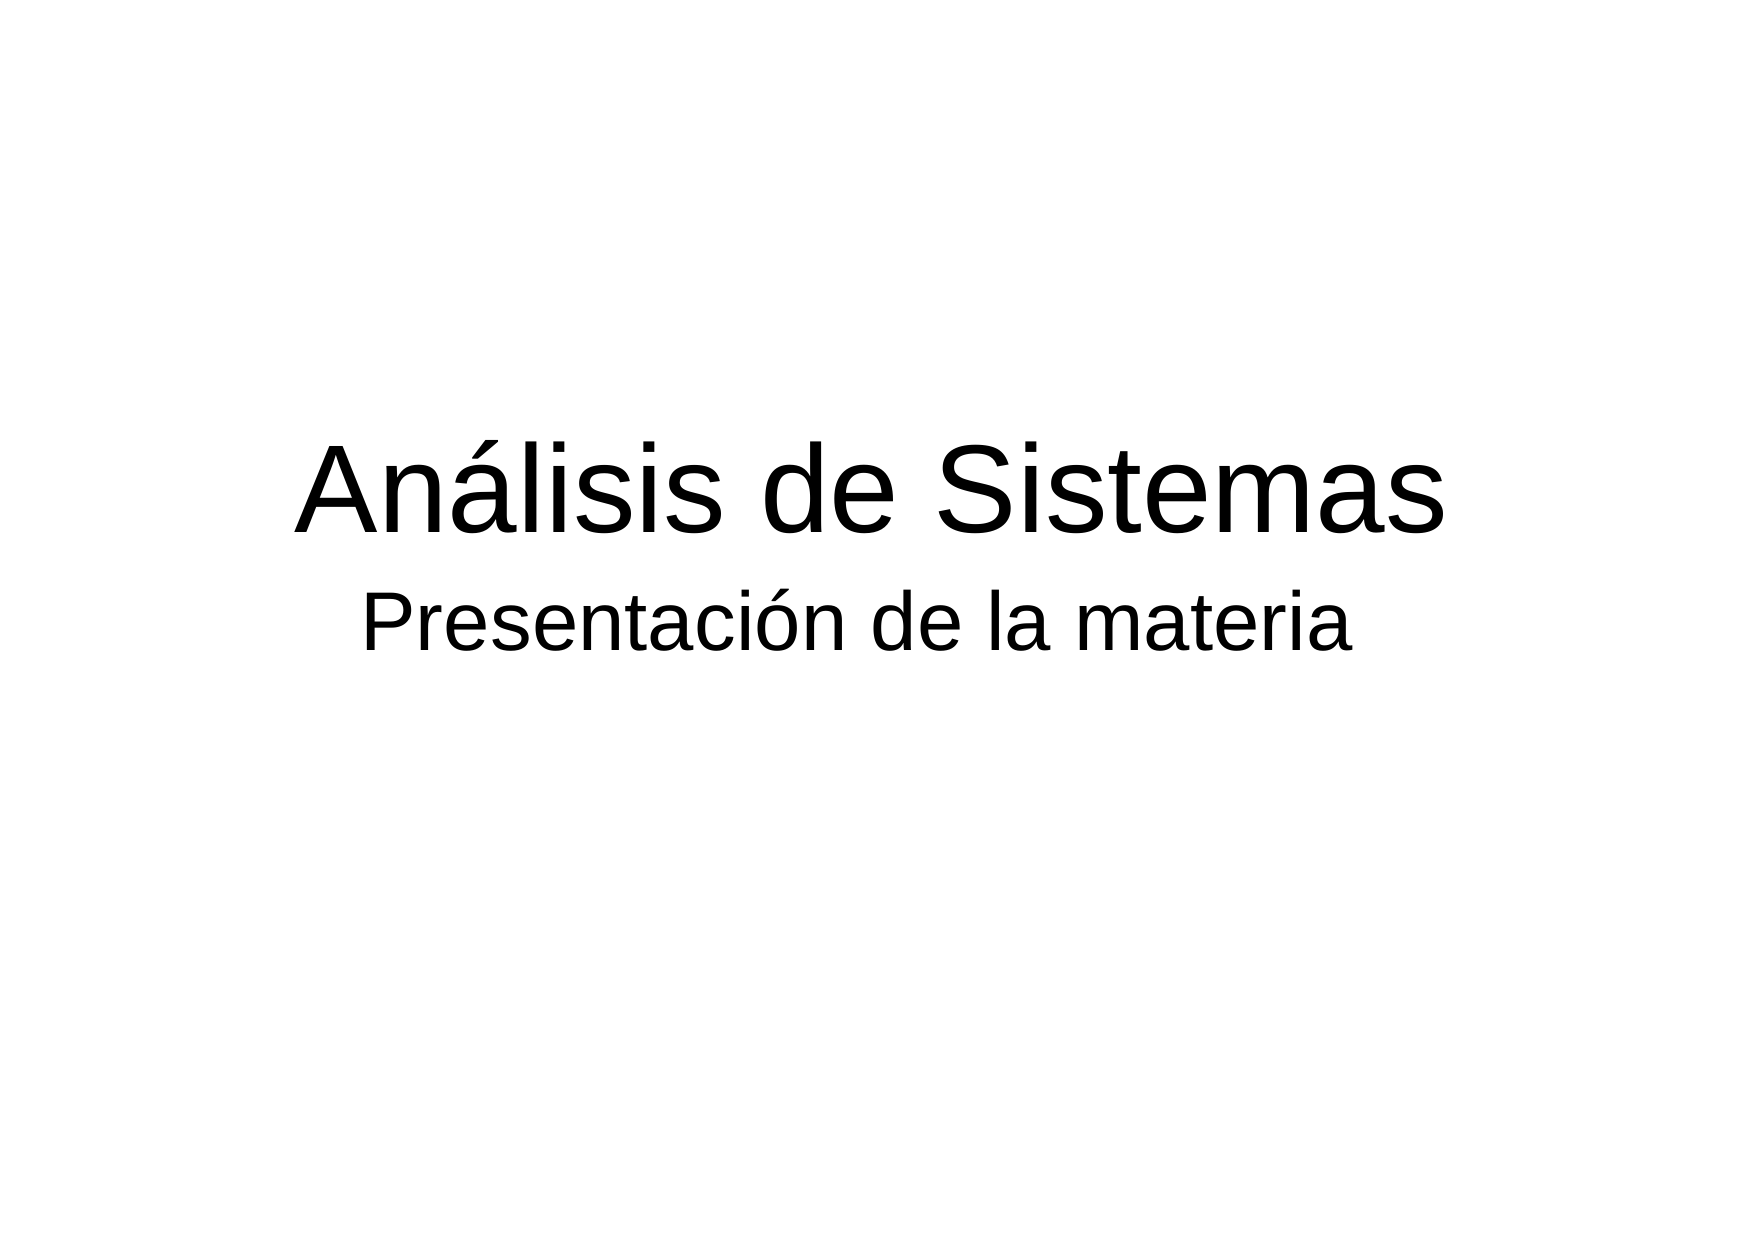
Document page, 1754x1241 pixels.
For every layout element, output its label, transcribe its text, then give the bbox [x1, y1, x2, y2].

text_box Presentación de la materia [163, 567, 1551, 864]
title Análisis de Sistemas [82, 385, 1661, 593]
